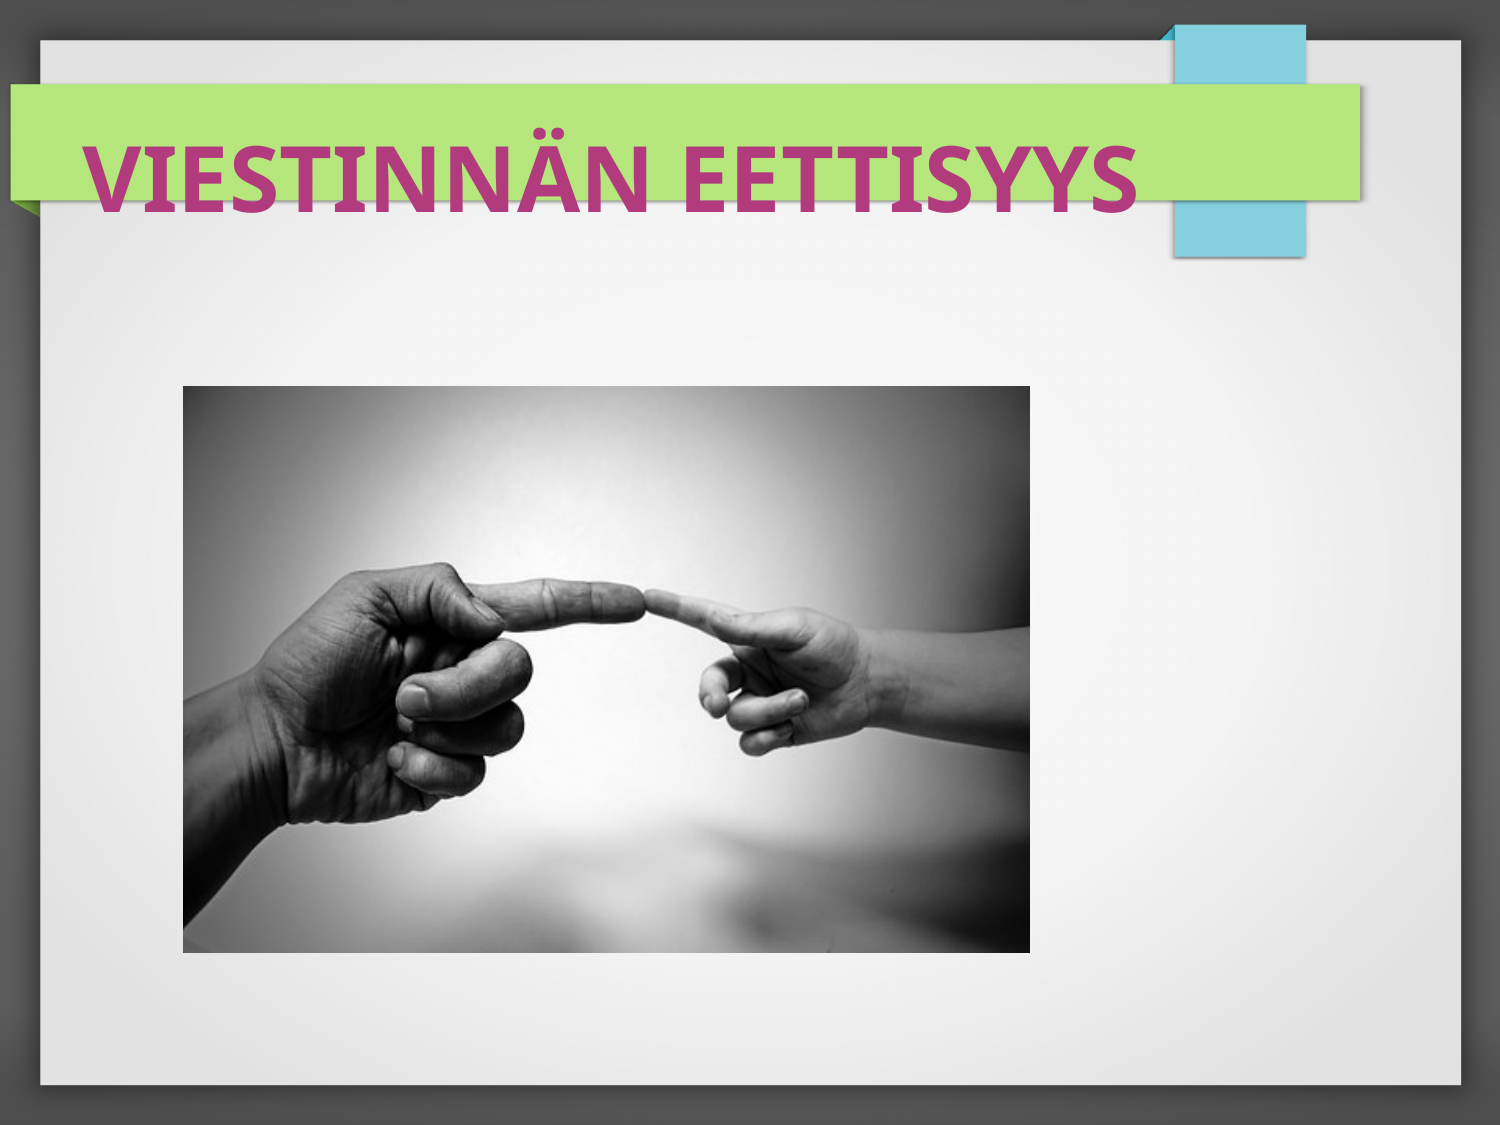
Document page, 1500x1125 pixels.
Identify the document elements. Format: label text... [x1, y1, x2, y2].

picture [0, 0, 1500, 1125]
title Viestinnän eettisyys [75, 52, 1263, 240]
